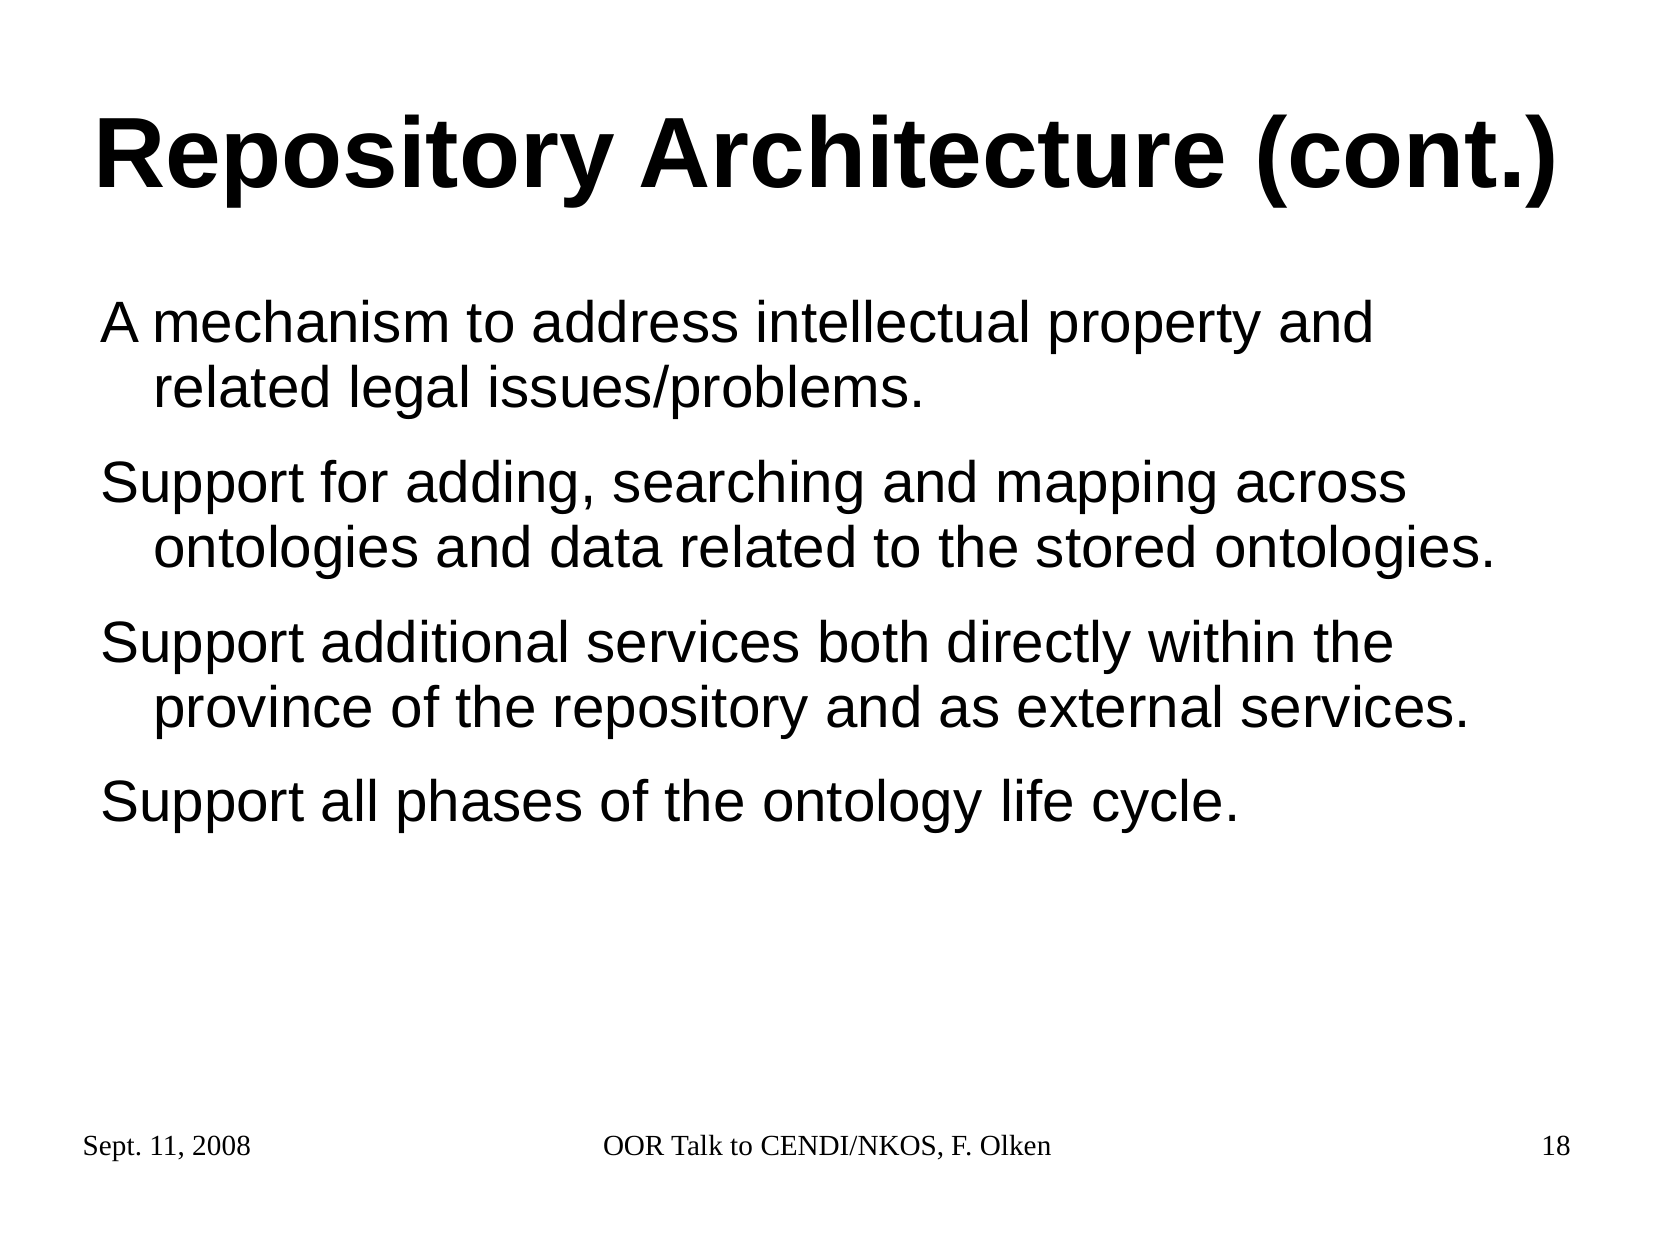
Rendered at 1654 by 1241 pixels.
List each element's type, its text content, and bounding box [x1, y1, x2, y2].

list A mechanism to address intellectual property and related legal issues/problems. Support for adding, searching and mapping across ontologies and data related to the stored ontologies. Support additional services both directly within the province of the repository and as external services. Support all phases of the ontology life cycle. [82, 290, 1571, 1094]
title Repository Architecture (cont.) [82, 56, 1571, 250]
